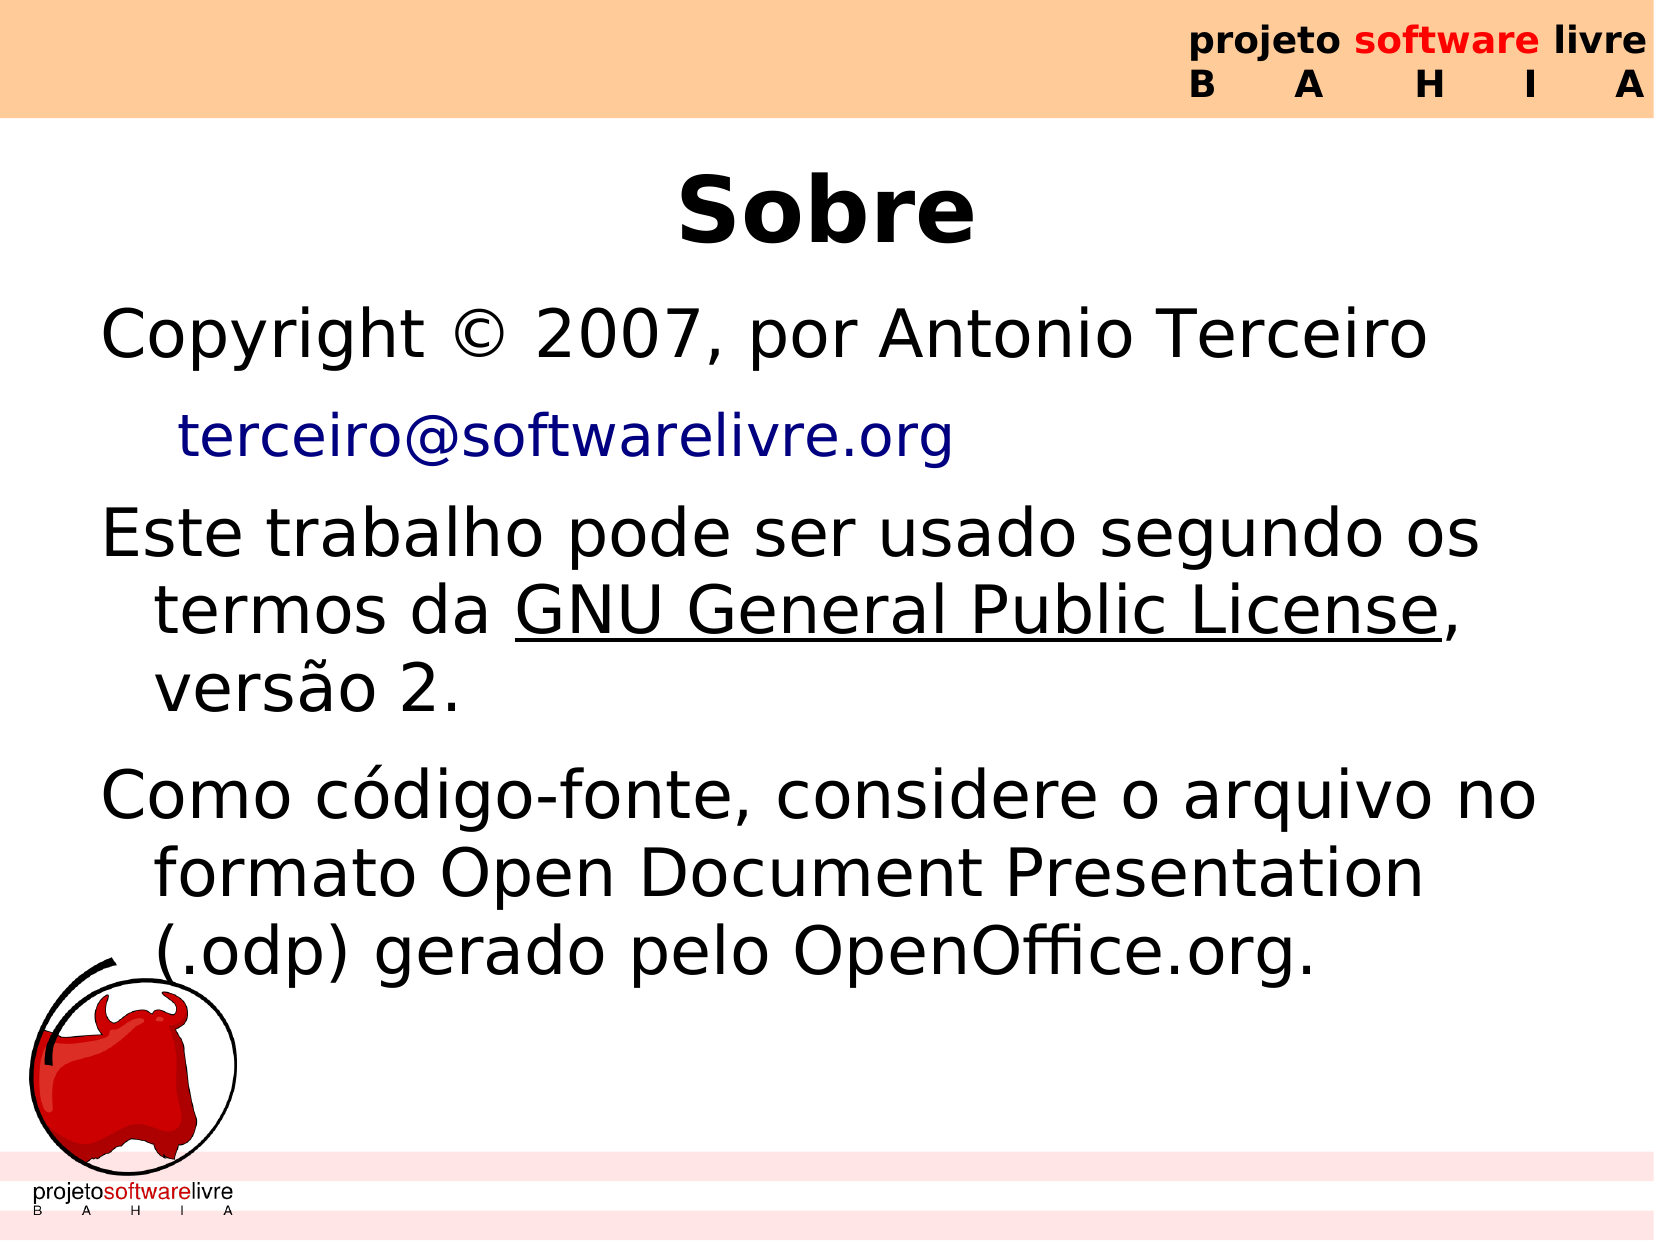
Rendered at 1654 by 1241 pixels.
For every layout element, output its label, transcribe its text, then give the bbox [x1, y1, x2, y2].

list Copyright © 2007, por Antonio Terceiro terceiro@softwarelivre.org Este trabalho pode ser usado segundo os termos da GNU General Public License, versão 2. Como código-fonte, considere o arquivo no formato Open Document Presentation (.odp) gerado pelo OpenOffice.org. [82, 295, 1571, 991]
picture [29, 957, 237, 1215]
title Sobre [82, 125, 1571, 295]
